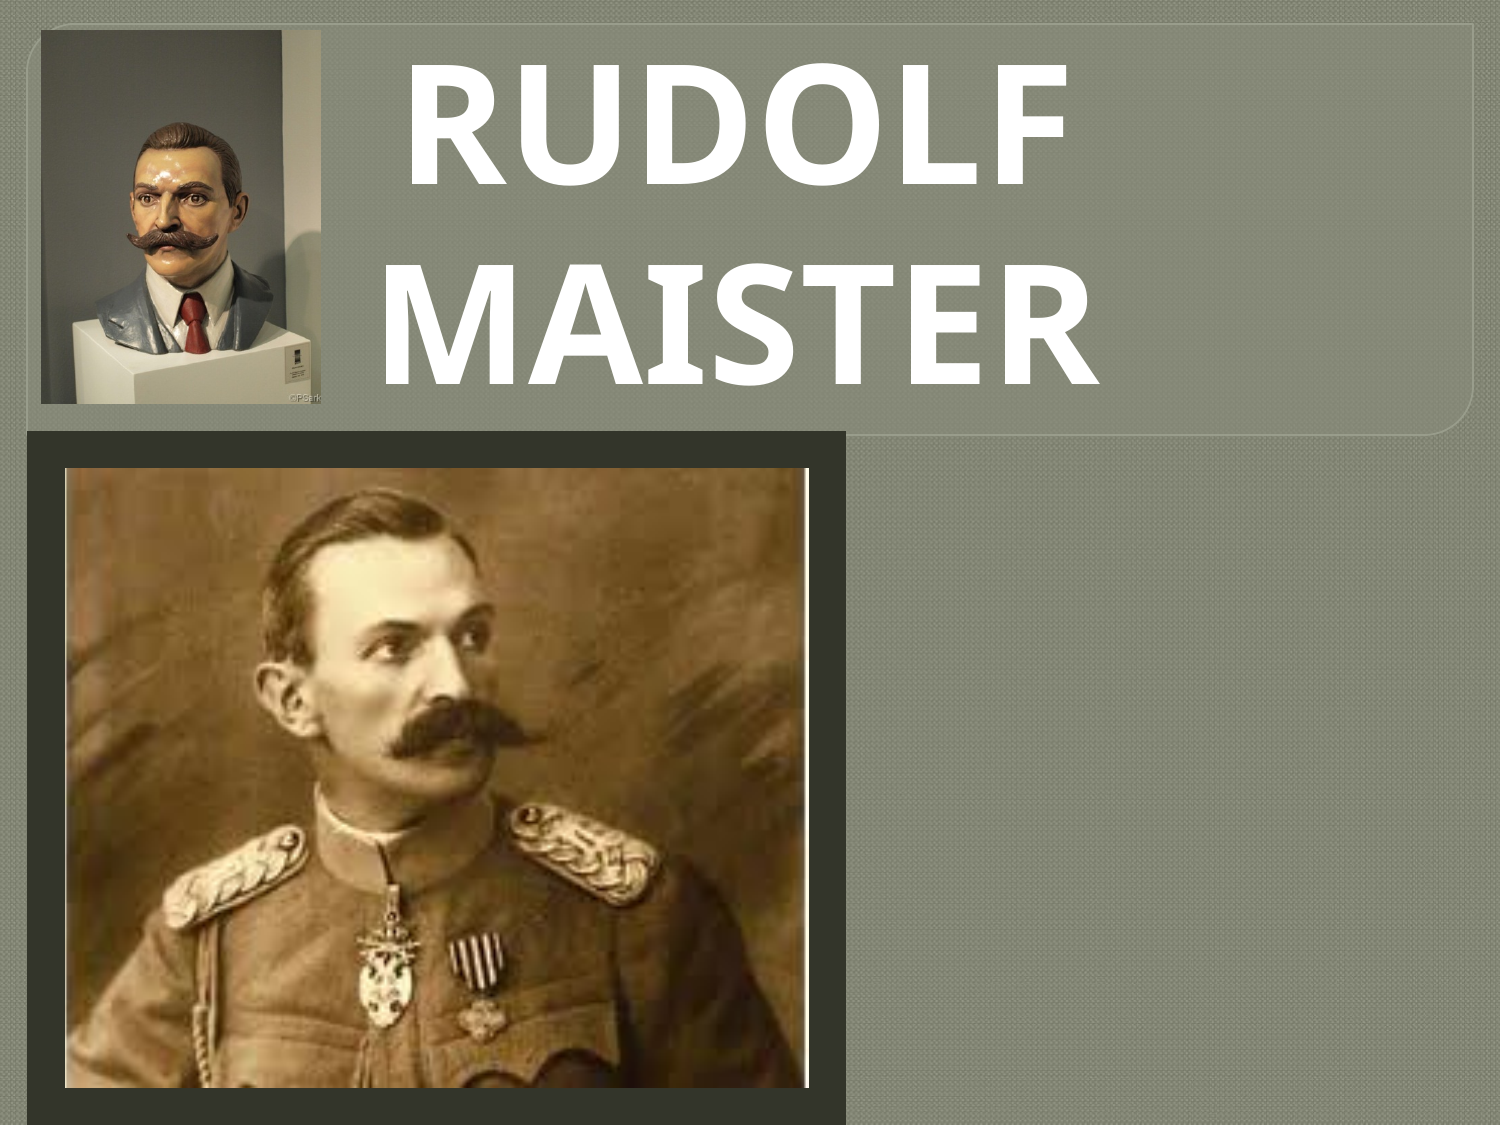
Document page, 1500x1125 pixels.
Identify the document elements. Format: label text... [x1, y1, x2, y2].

picture [64, 468, 809, 1089]
picture [0, 0, 1500, 1125]
title RUDOLF MAISTER [76, 62, 1427, 425]
